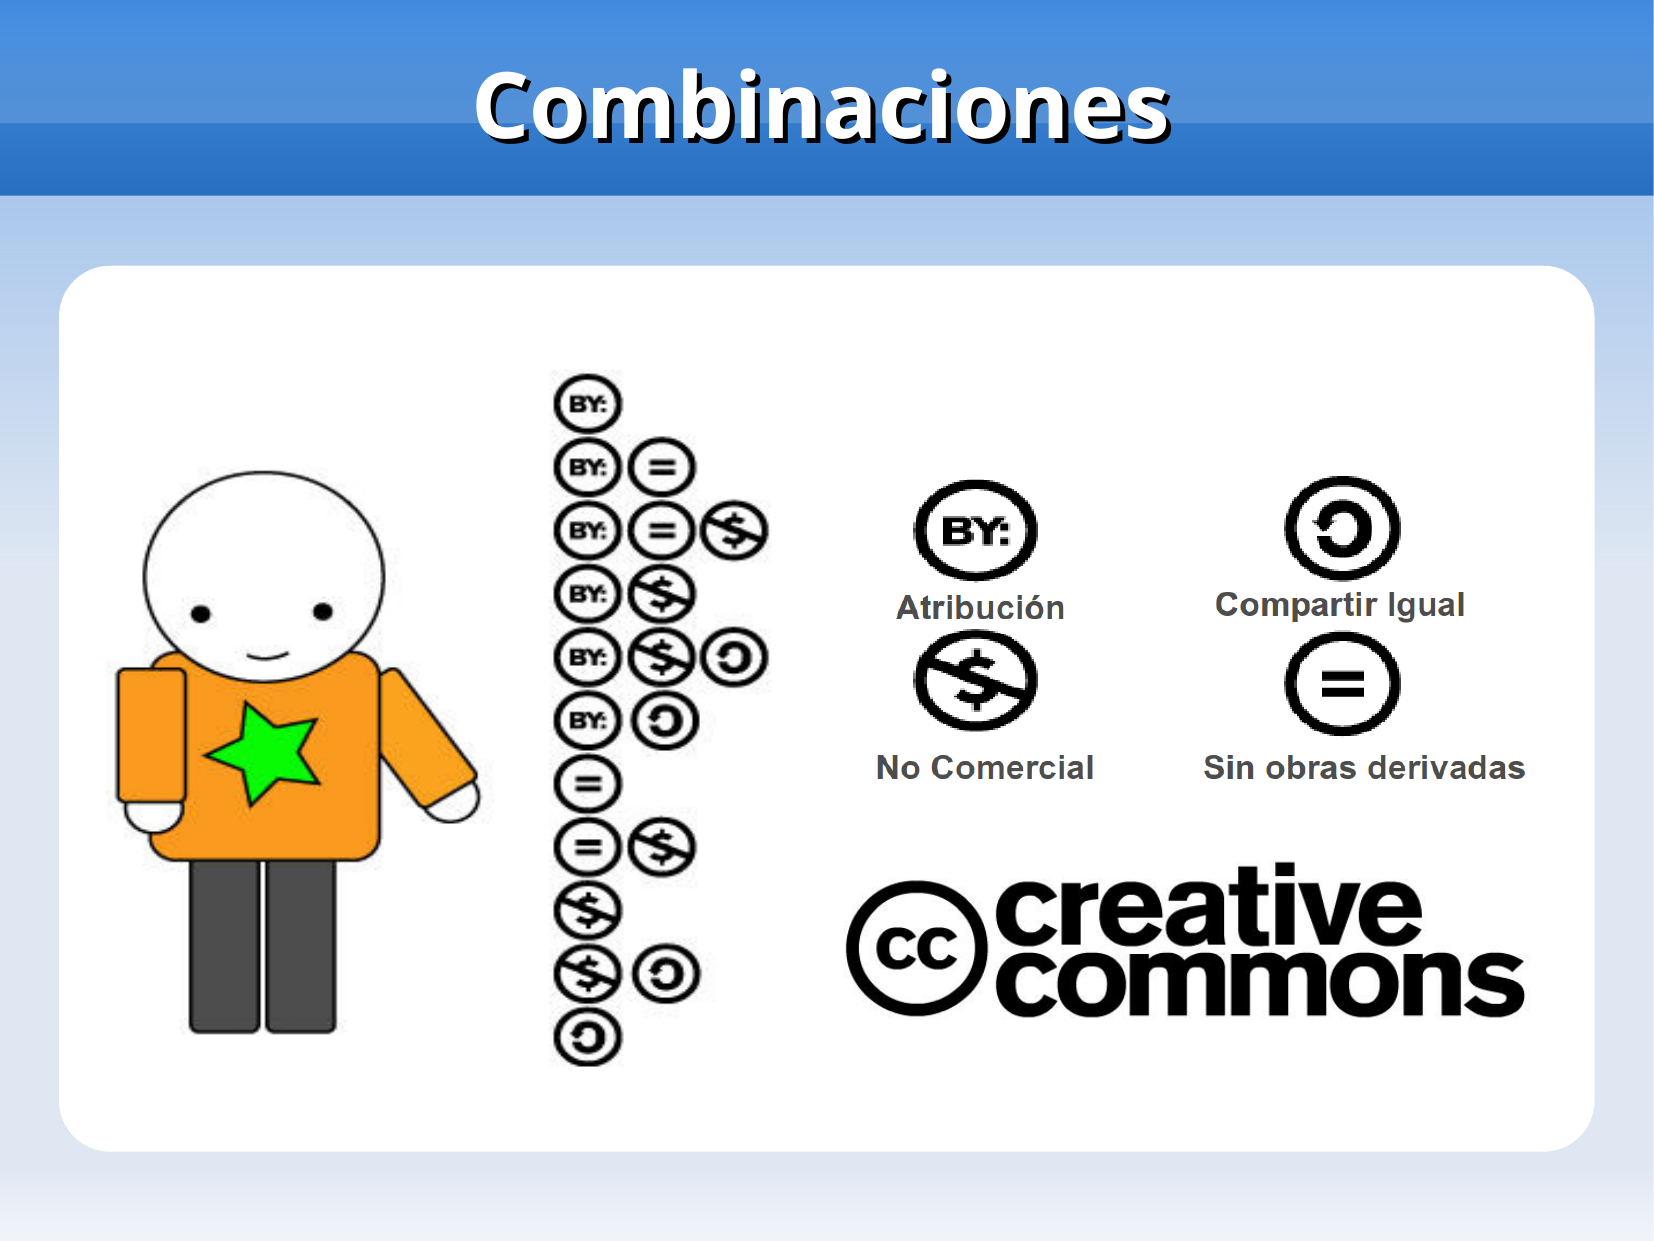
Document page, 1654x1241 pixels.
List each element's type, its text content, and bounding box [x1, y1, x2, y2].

title Combinaciones [76, 7, 1565, 200]
picture [0, 0, 1654, 1241]
text_box [59, 265, 1595, 1152]
